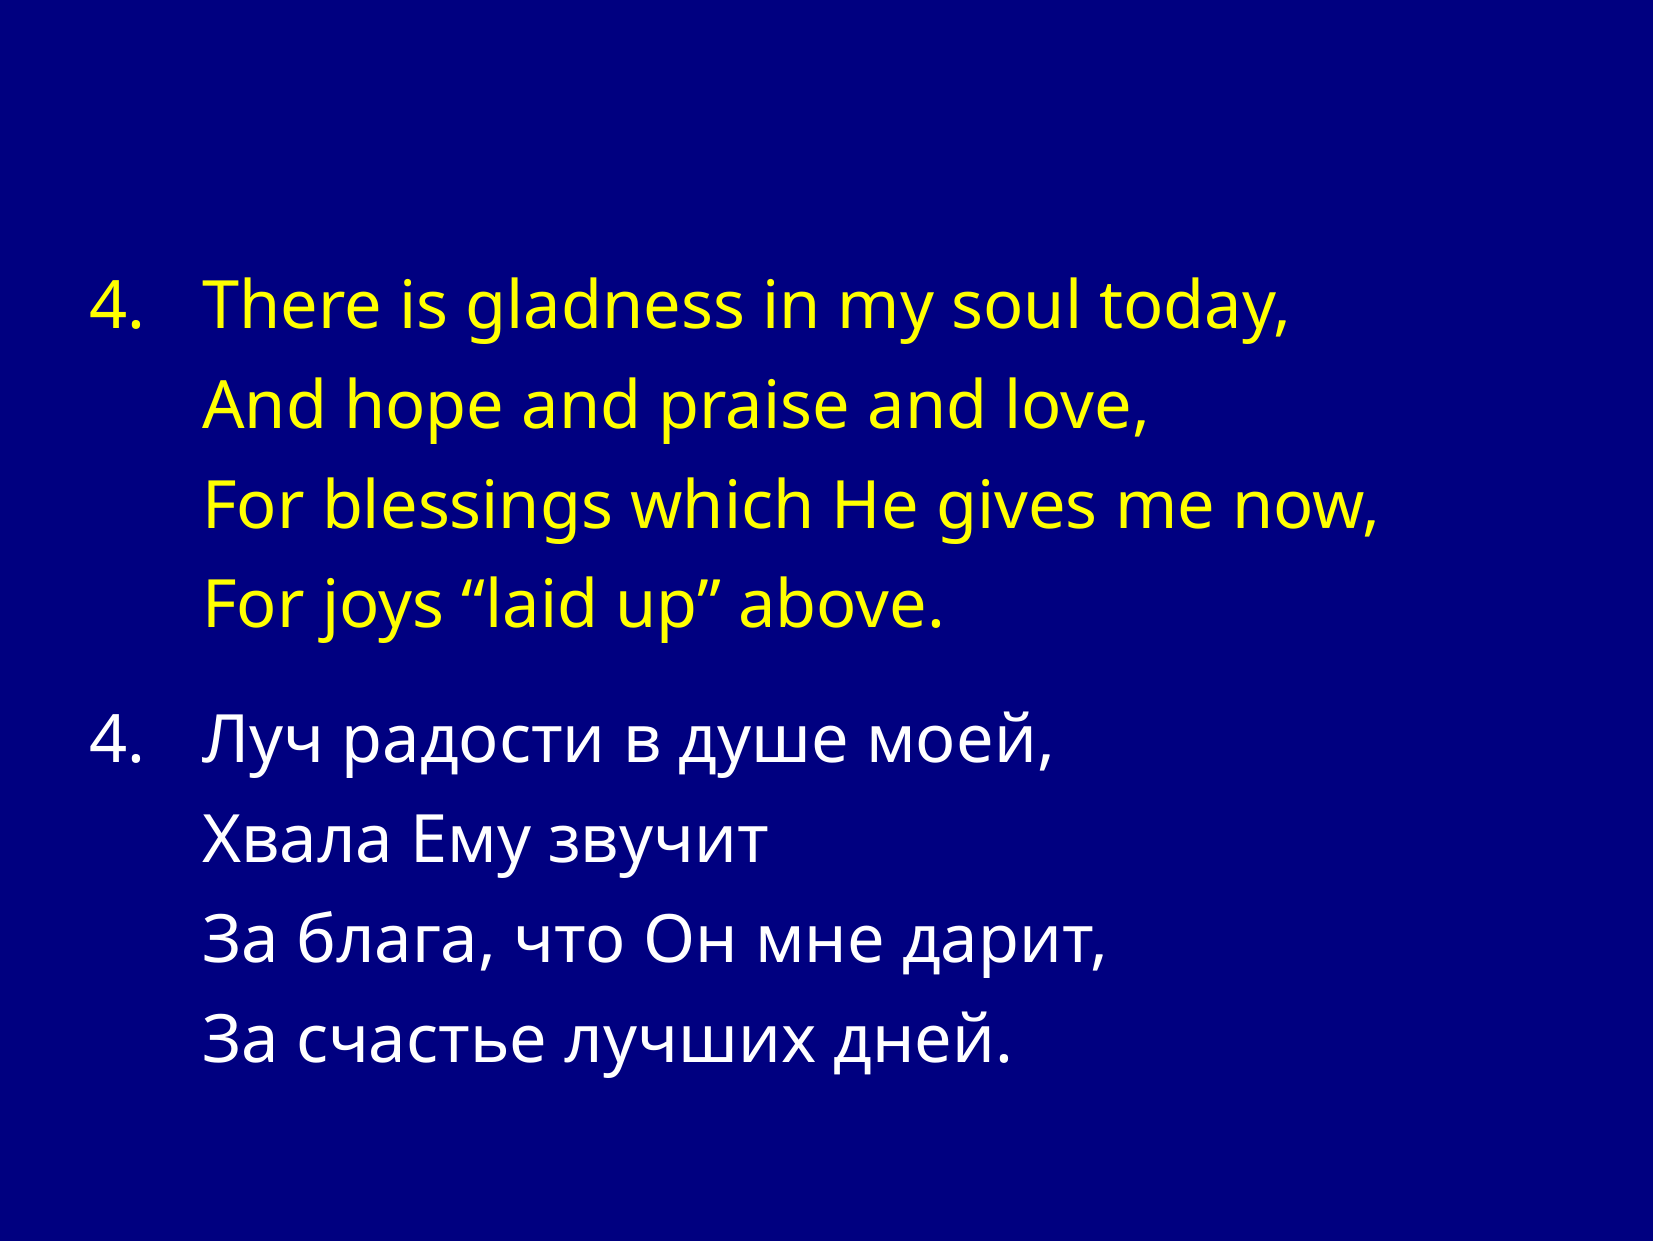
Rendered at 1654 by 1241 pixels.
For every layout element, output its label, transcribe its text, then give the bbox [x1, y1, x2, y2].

text_box 4. There is gladness in my soul today, And hope and praise and love, For blessings which He gives me now, For joys “laid up” above. [75, 150, 1576, 638]
text_box 4. Луч радости в душе моей, Хвала Ему звучит За блага, что Он мне дарит, За счастье лучших дней. [75, 675, 1576, 1163]
